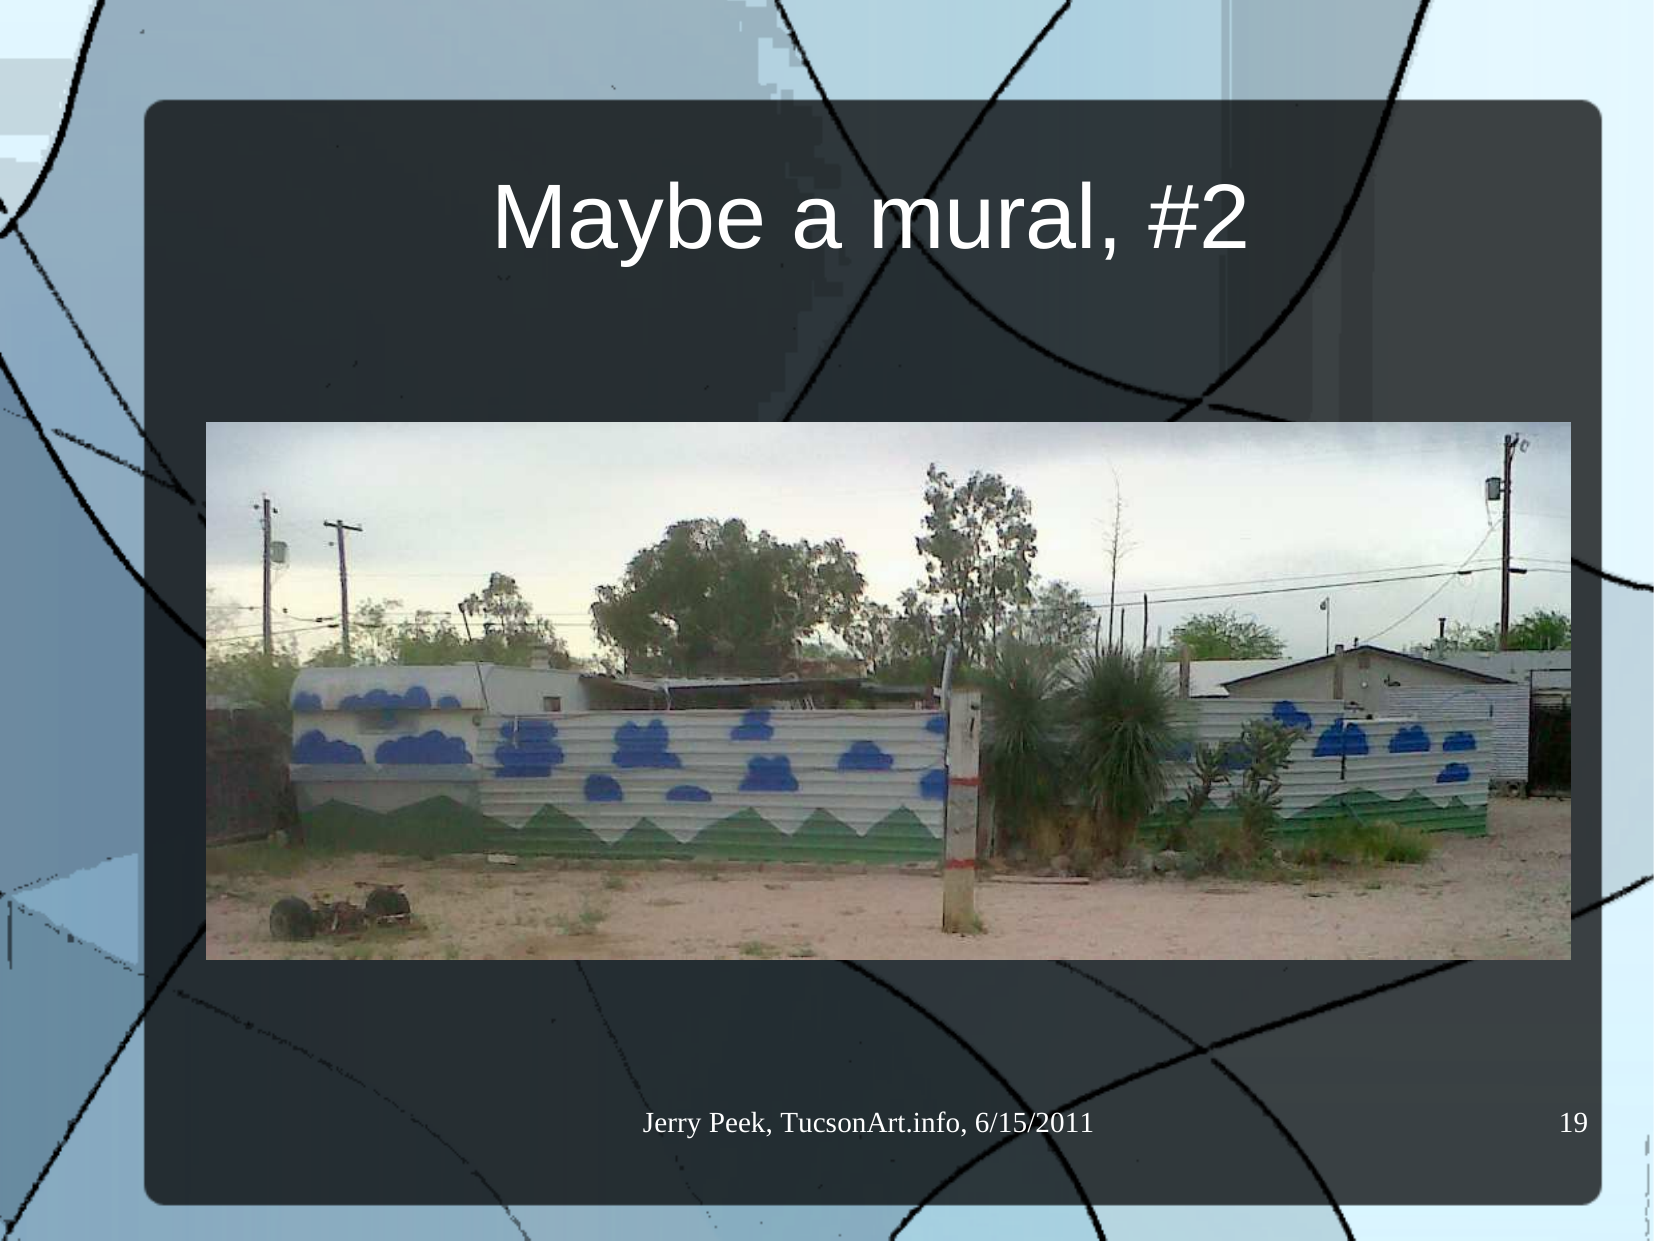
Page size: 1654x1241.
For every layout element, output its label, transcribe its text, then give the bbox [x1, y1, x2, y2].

title Maybe a mural, #2 [159, 108, 1583, 325]
picture [0, 0, 1654, 1241]
